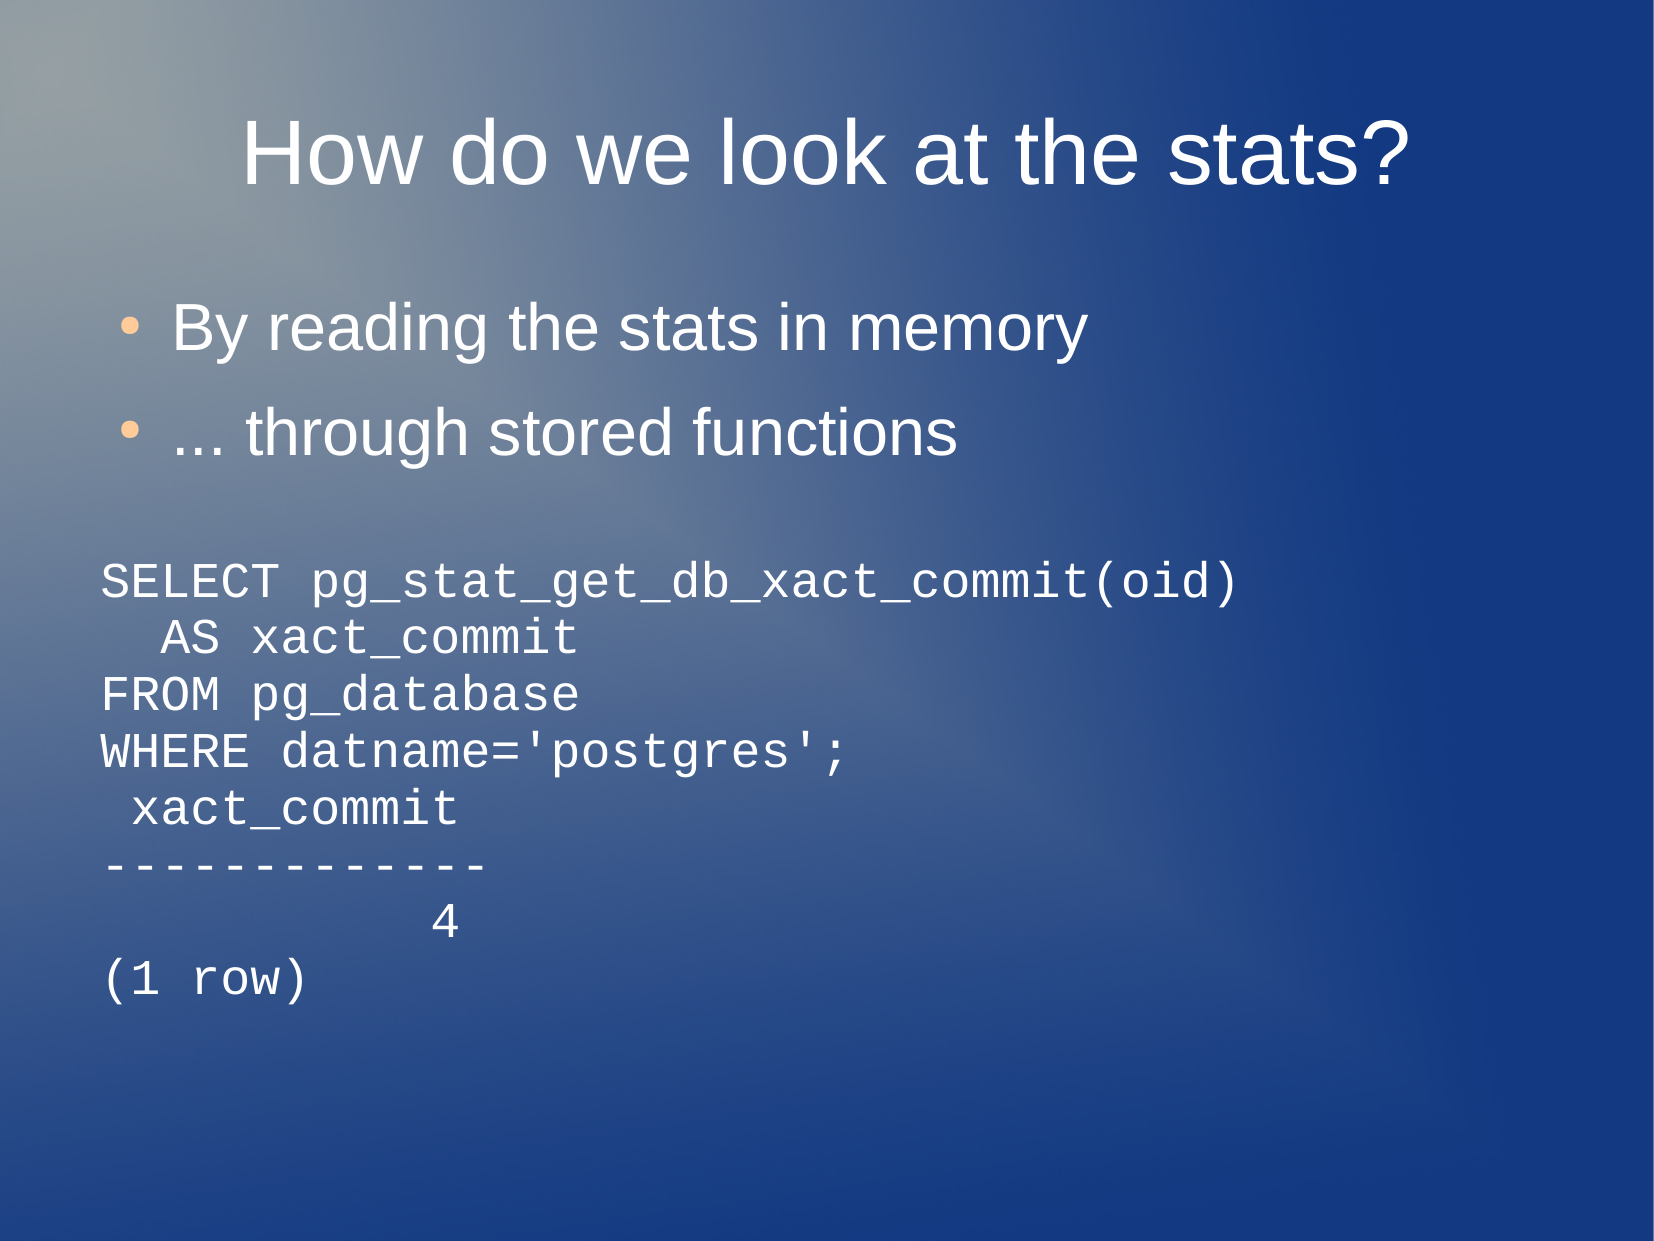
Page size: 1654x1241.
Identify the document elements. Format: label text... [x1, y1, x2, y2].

picture [0, 0, 1654, 1241]
list By reading the stats in memory ... through stored functions SELECT pg_stat_get_db_xact_commit(oid) AS xact_commit FROM pg_database WHERE datname='postgres'; xact_commit ------------- 4 (1 row) [82, 290, 1571, 1109]
title How do we look at the stats? [82, 49, 1571, 257]
